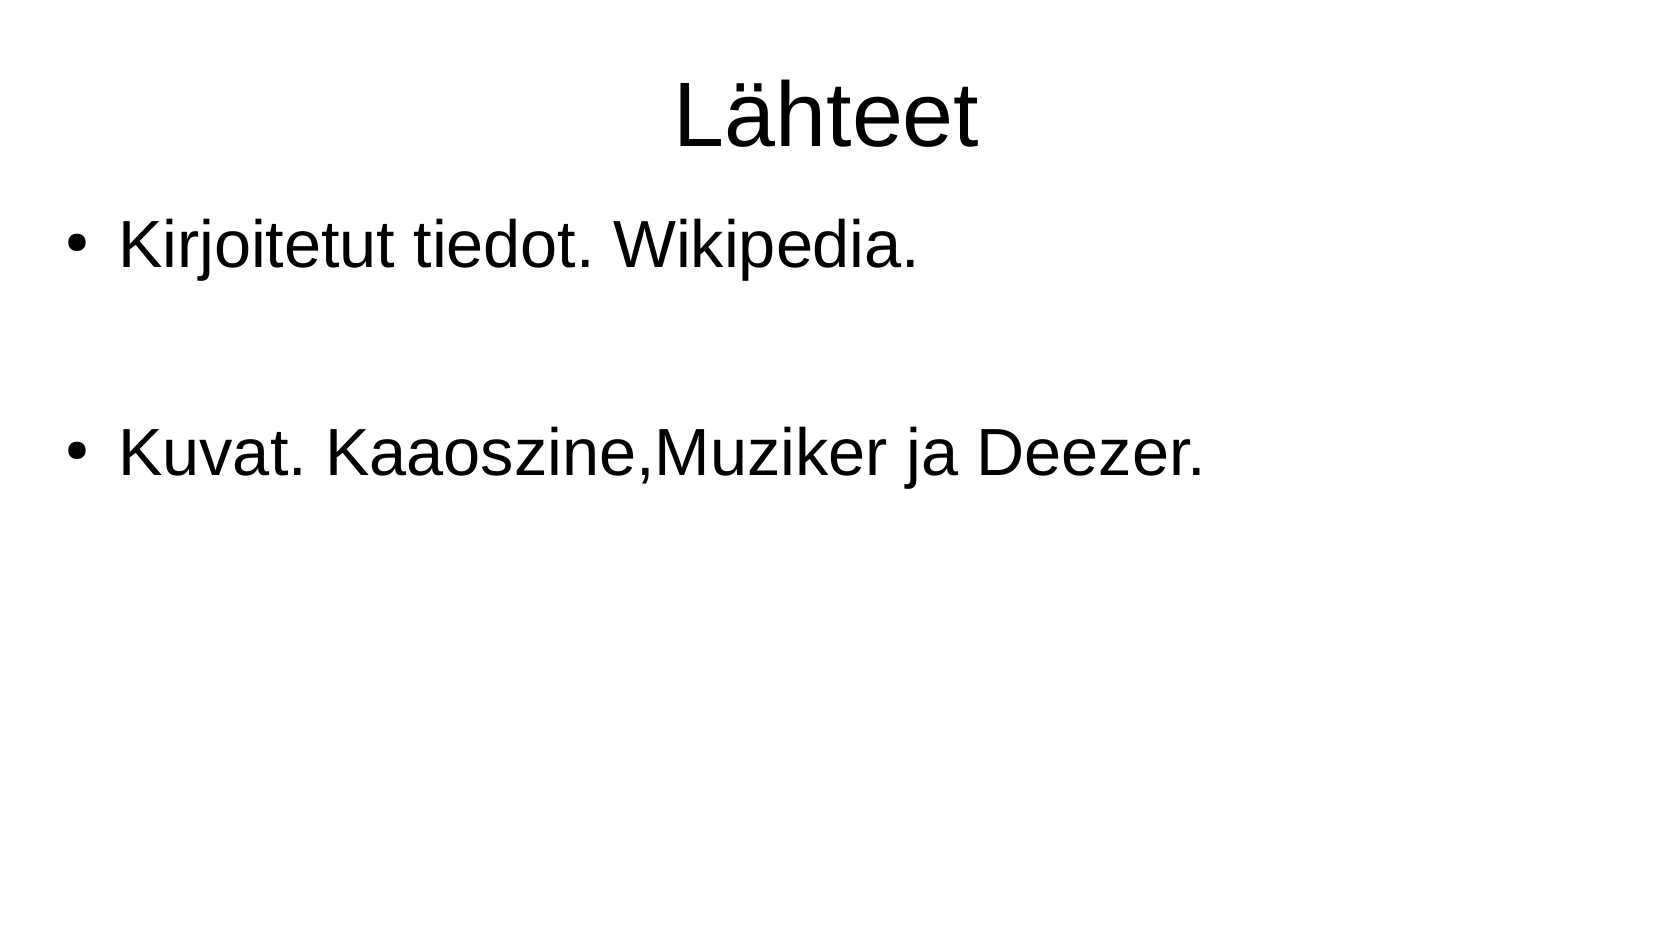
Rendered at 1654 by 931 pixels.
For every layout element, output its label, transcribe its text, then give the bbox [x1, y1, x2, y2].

list Kirjoitetut tiedot. Wikipedia. Kuvat. Kaaoszine,Muziker ja Deezer. [47, 206, 1536, 747]
title Lähteet [82, 37, 1571, 193]
